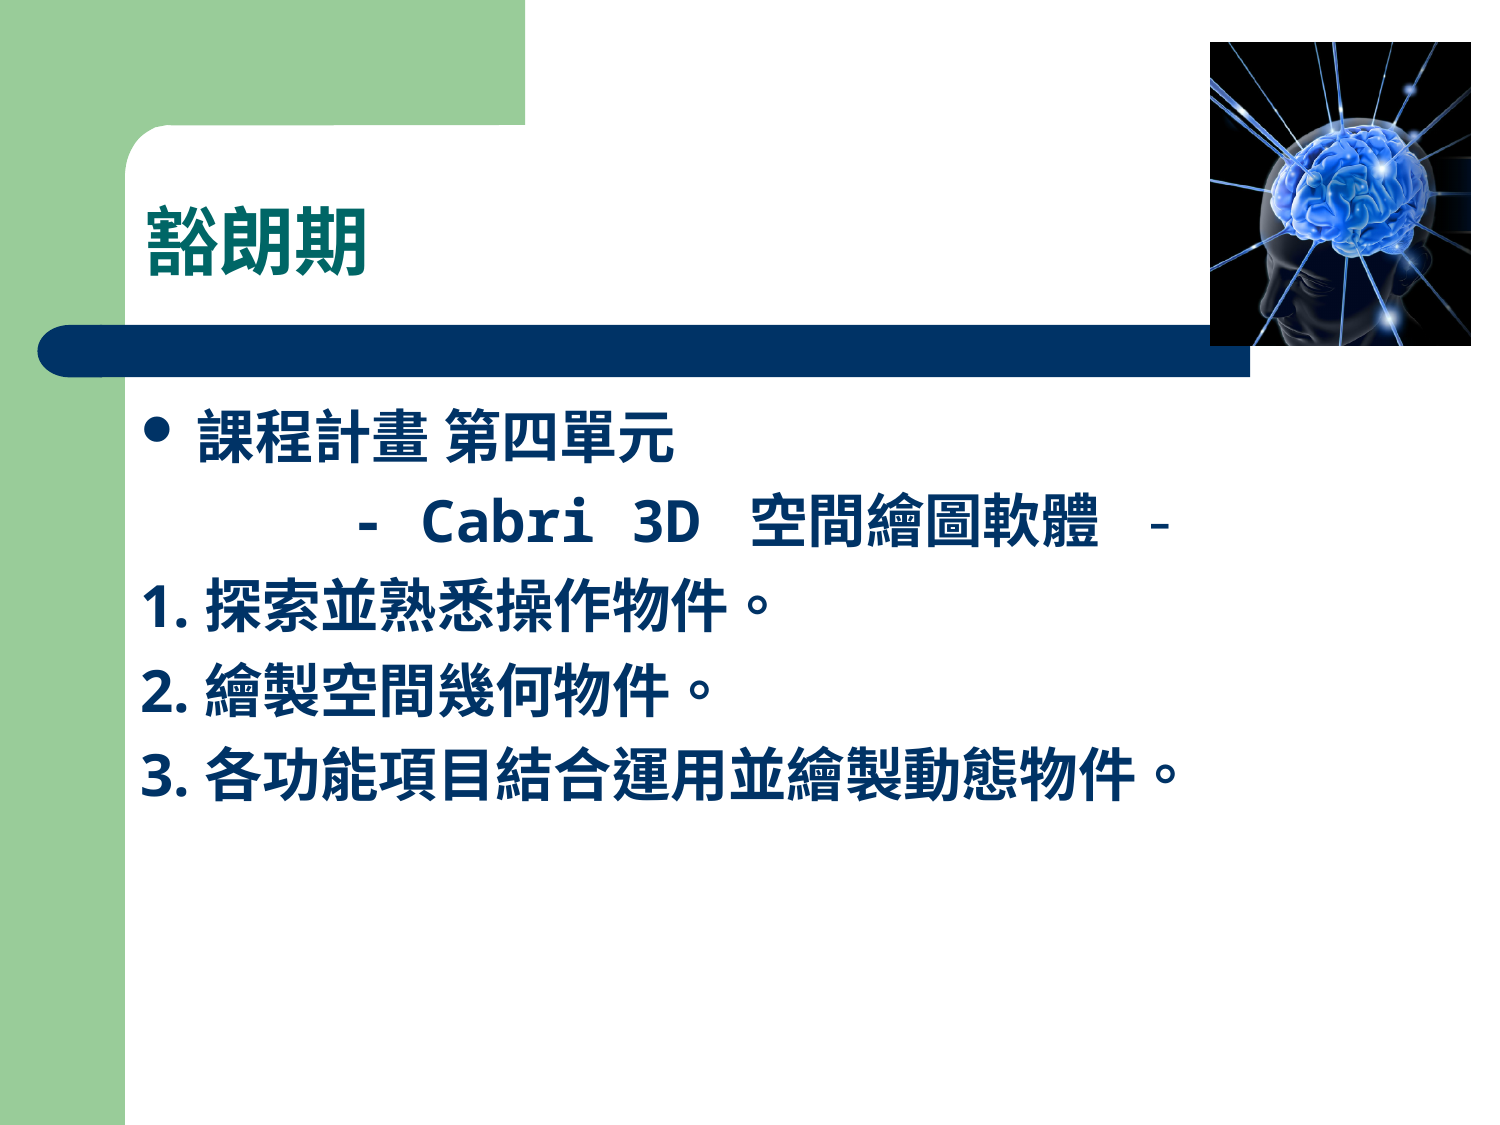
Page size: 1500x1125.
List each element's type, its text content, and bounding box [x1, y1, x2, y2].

text_box 課程計畫 第四單元 - Cabri 3D 空間繪圖軟體 - 1.探索並熟悉操作物件。 2.繪製空間幾何物件。 3.各功能項目結合運用並繪製動態物件。 [133, 385, 1396, 997]
title 豁朗期 [136, 136, 1210, 301]
picture [1210, 42, 1471, 346]
